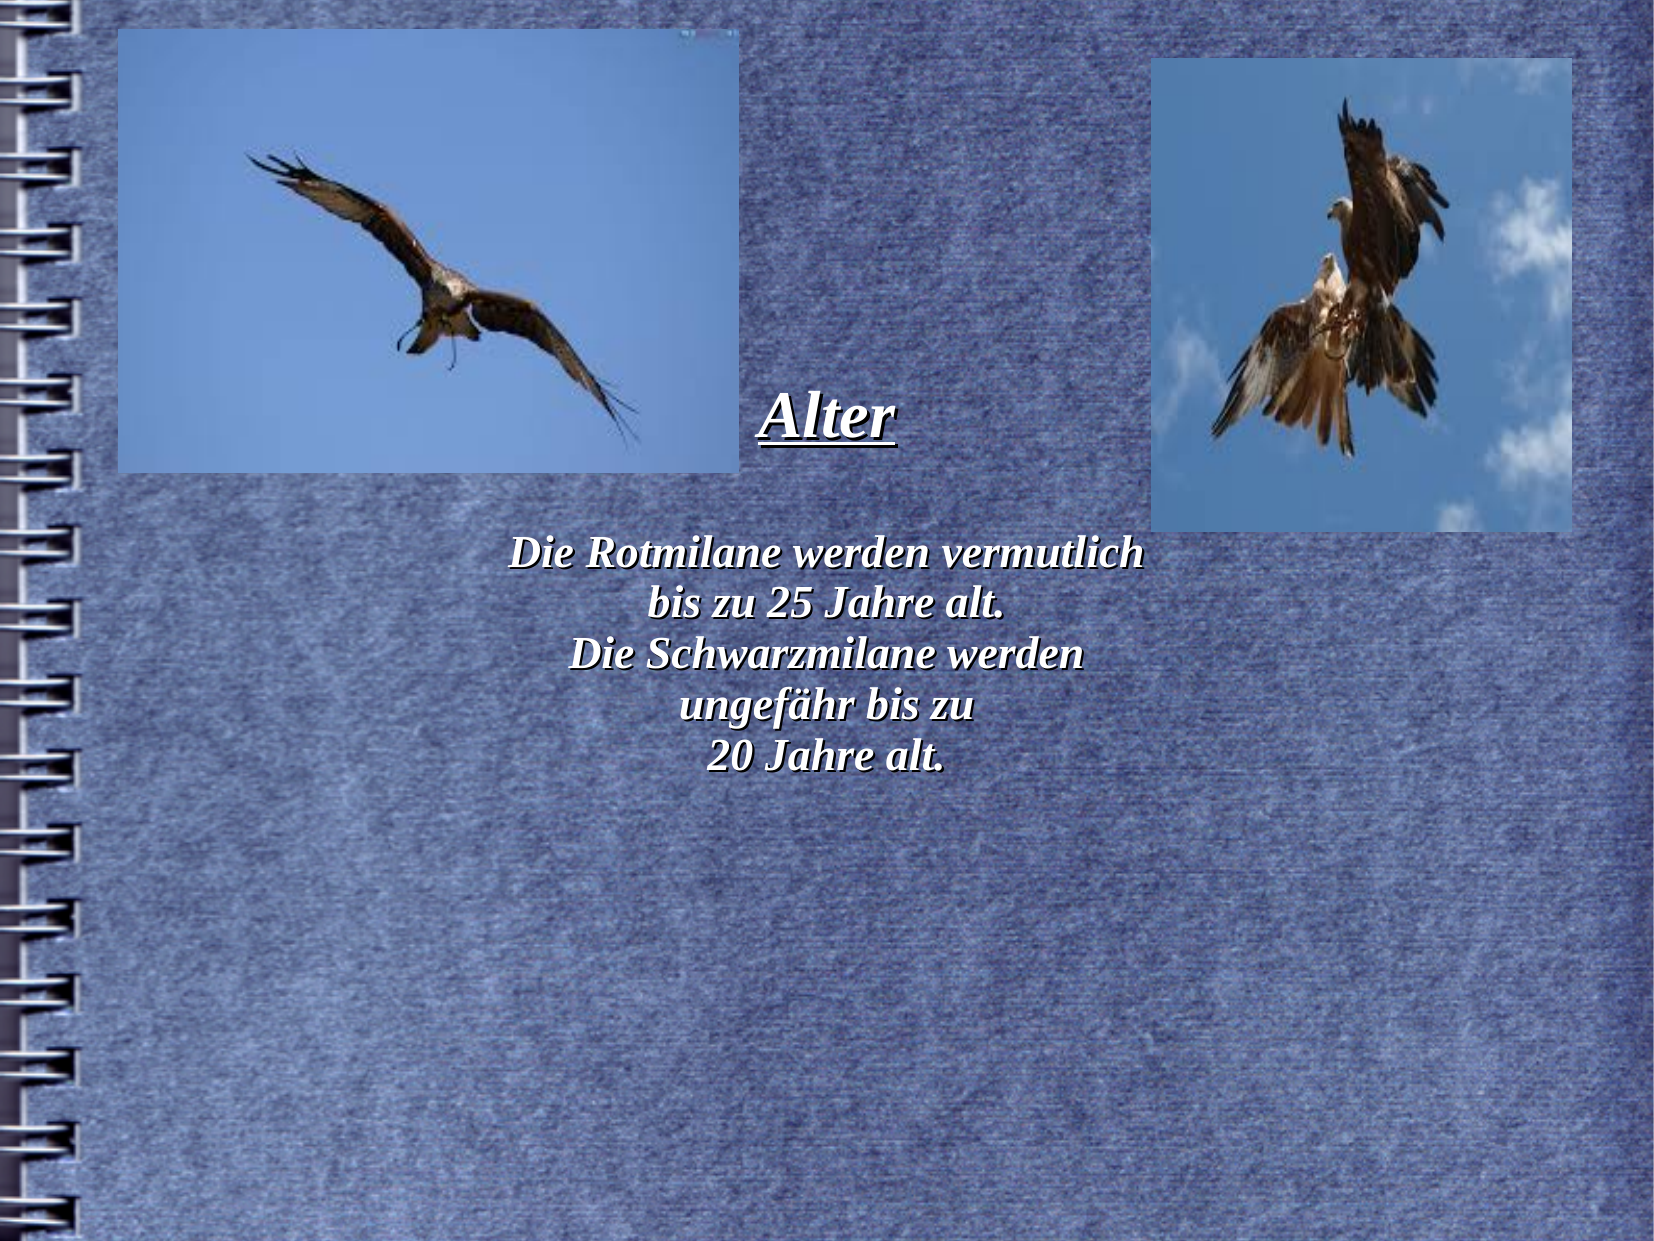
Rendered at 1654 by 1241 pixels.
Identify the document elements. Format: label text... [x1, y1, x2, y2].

subtitle Alter Die Rotmilane werden vermutlich bis zu 25 Jahre alt. Die Schwarzmilane werden ungefähr bis zu 20 Jahre alt. [82, 49, 1571, 1109]
picture [0, 0, 1654, 1241]
